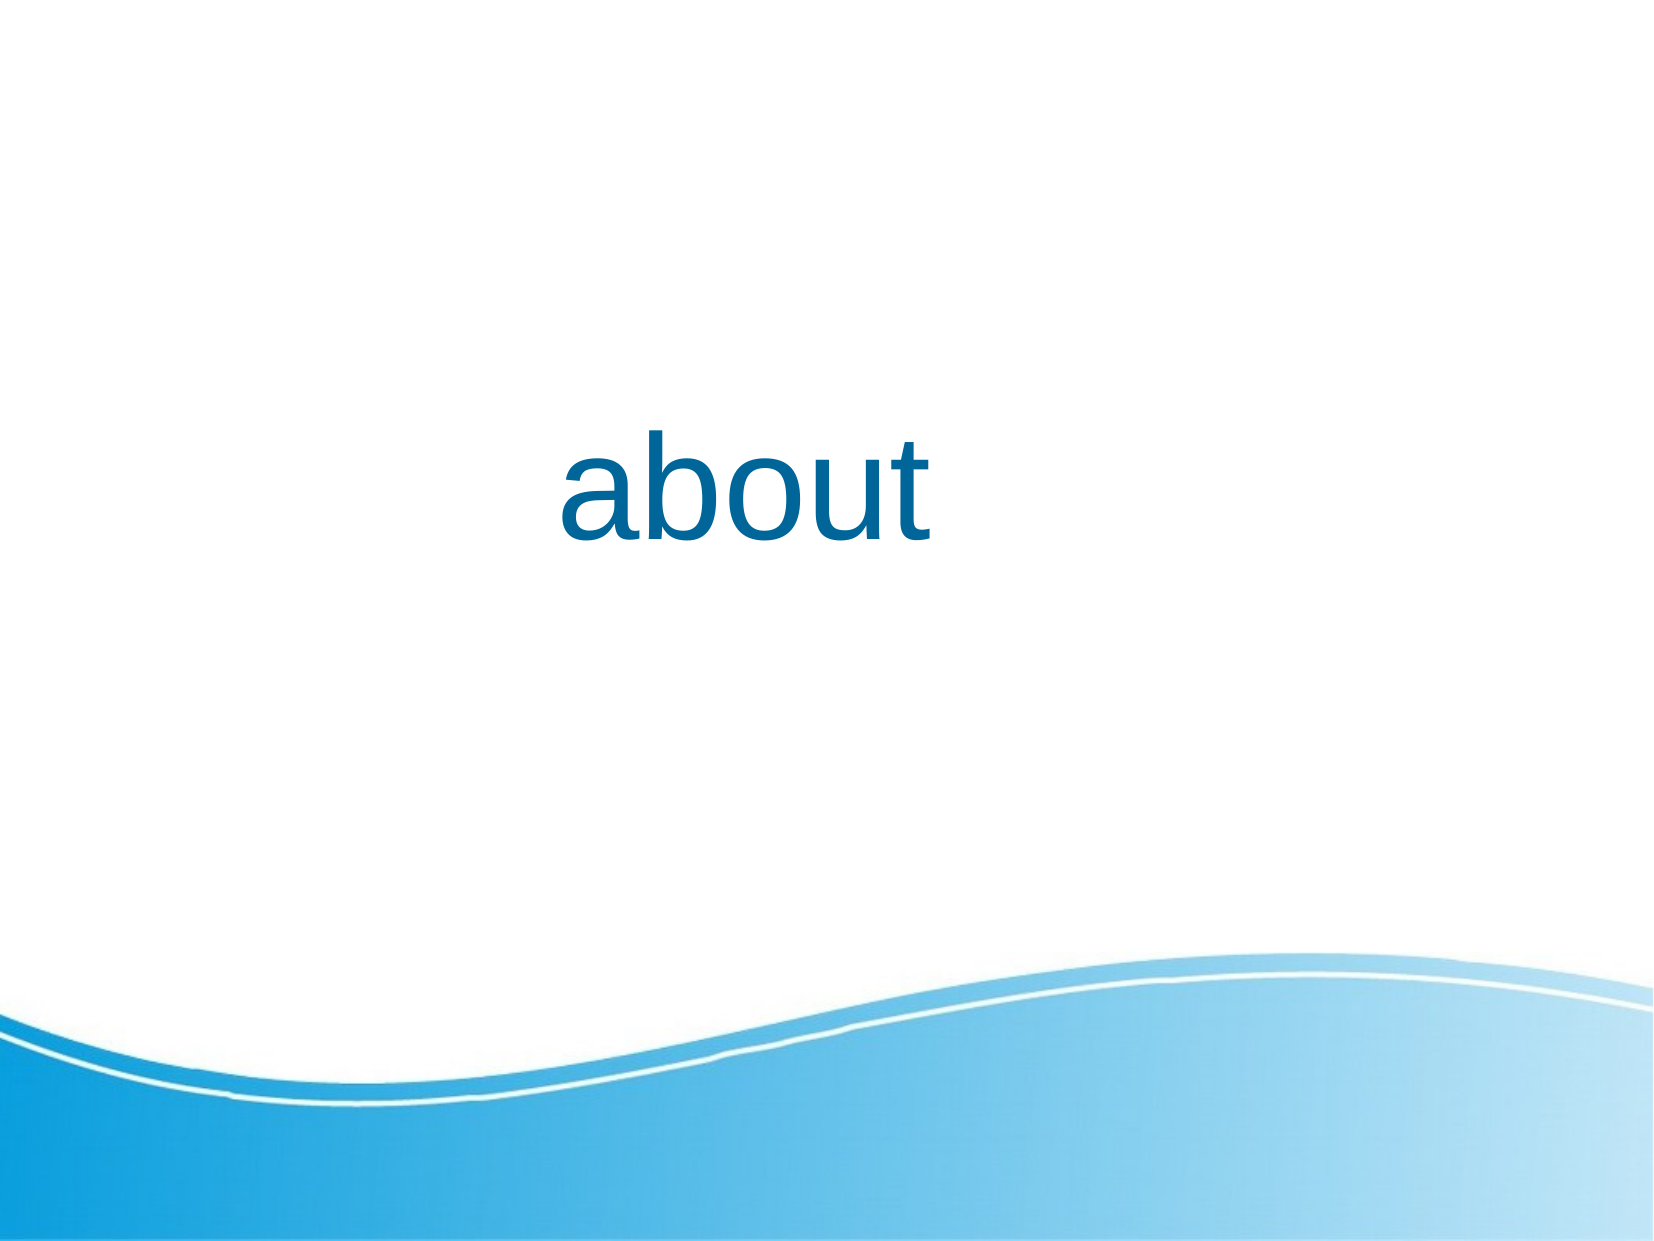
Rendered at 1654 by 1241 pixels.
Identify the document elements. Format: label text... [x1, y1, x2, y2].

title about [0, 384, 1489, 592]
picture [0, 952, 1654, 1241]
